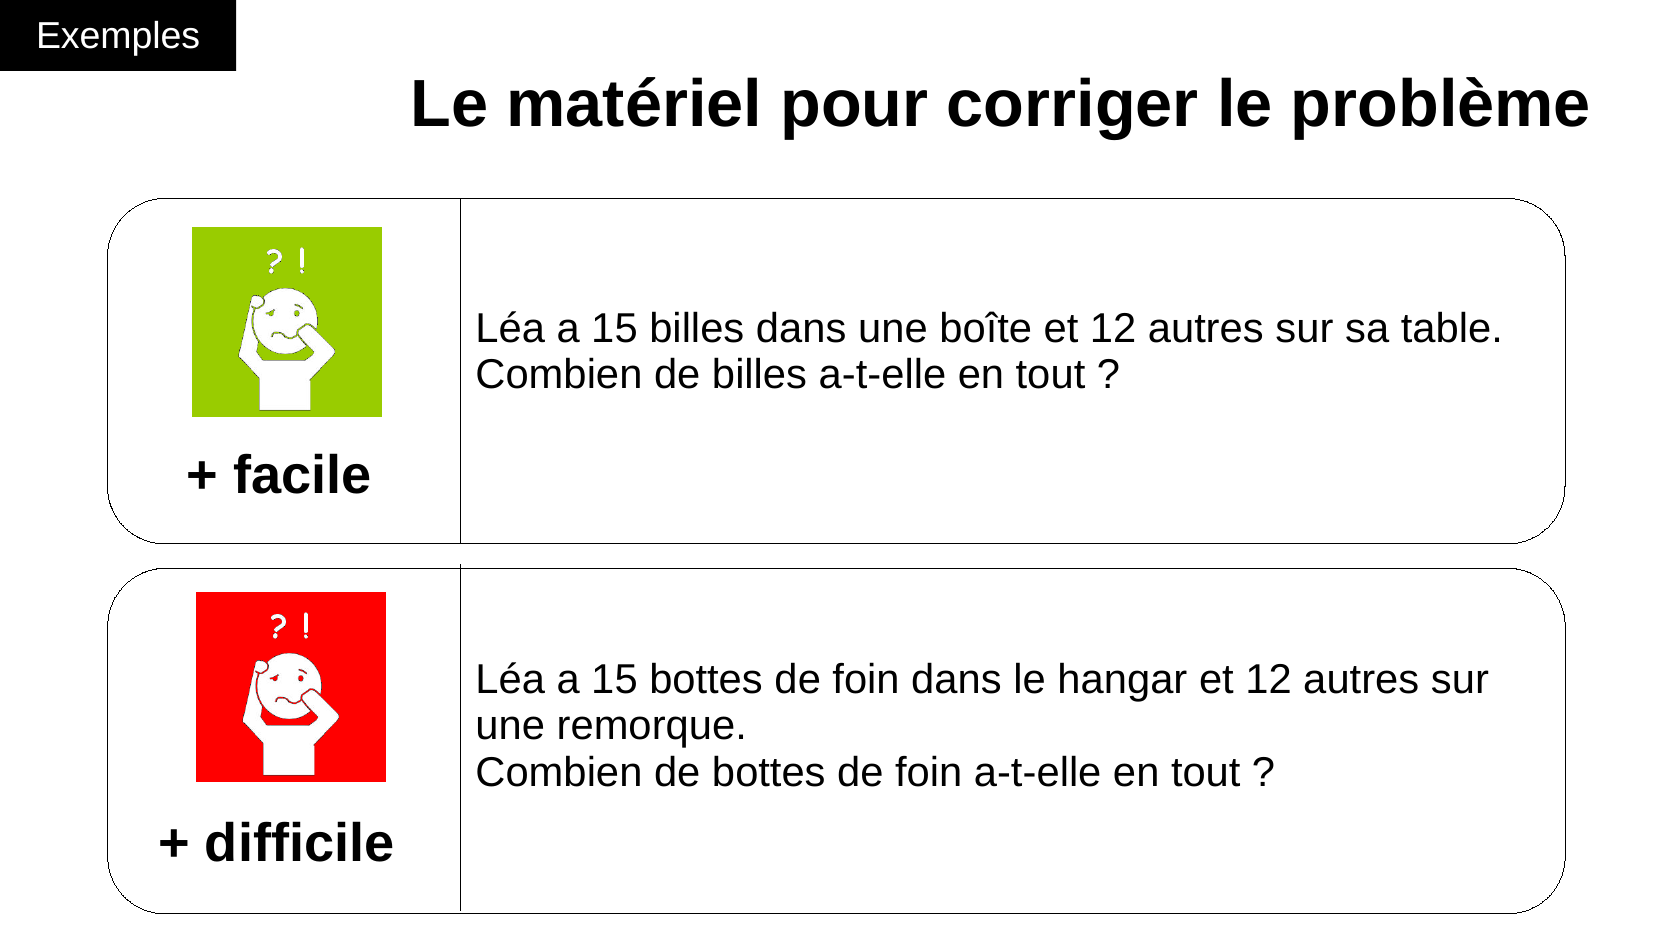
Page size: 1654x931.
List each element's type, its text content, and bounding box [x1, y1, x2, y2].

picture [196, 592, 386, 782]
text_box Exemples [0, 0, 237, 71]
text_box Léa a 15 bottes de foin dans le hangar et 12 autres sur une remorque. Combien de bottes de foin a-t-elle en tout ? [460, 645, 1513, 806]
text_box + facile [171, 437, 388, 515]
text_box + difficile [142, 805, 411, 883]
picture [192, 227, 382, 417]
text_box Le matériel pour corriger le problème [389, 59, 1613, 229]
text_box Léa a 15 billes dans une boîte et 12 autres sur sa table. Combien de billes a-t-elle en tout ? [460, 226, 1519, 522]
